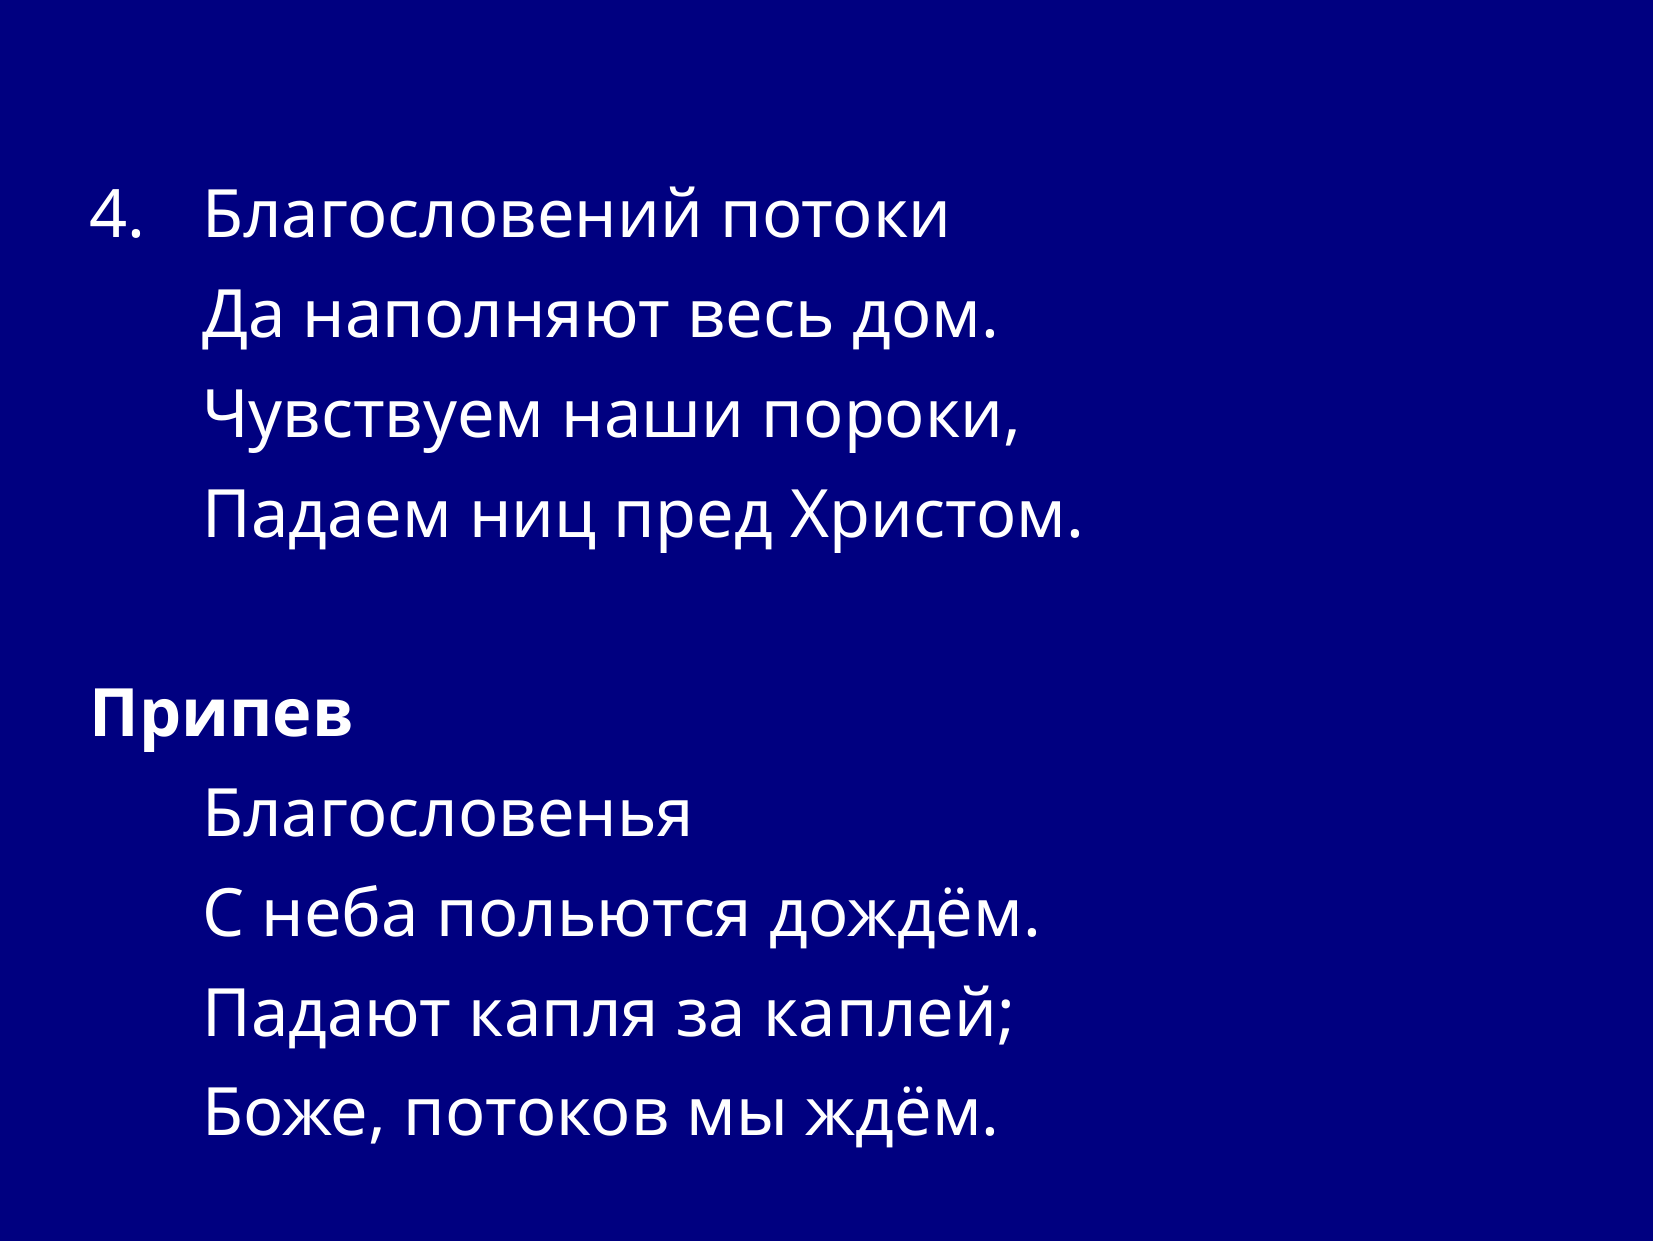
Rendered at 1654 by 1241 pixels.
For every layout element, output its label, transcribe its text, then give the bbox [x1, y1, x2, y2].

text_box 4. Благословений потоки Да наполняют весь дом. Чувствуем наши пороки, Падаем ниц пред Христом. Припев Благословенья С неба польются дождём. Падают капля за каплей; Боже, потоков мы ждём. [75, 150, 1576, 1163]
